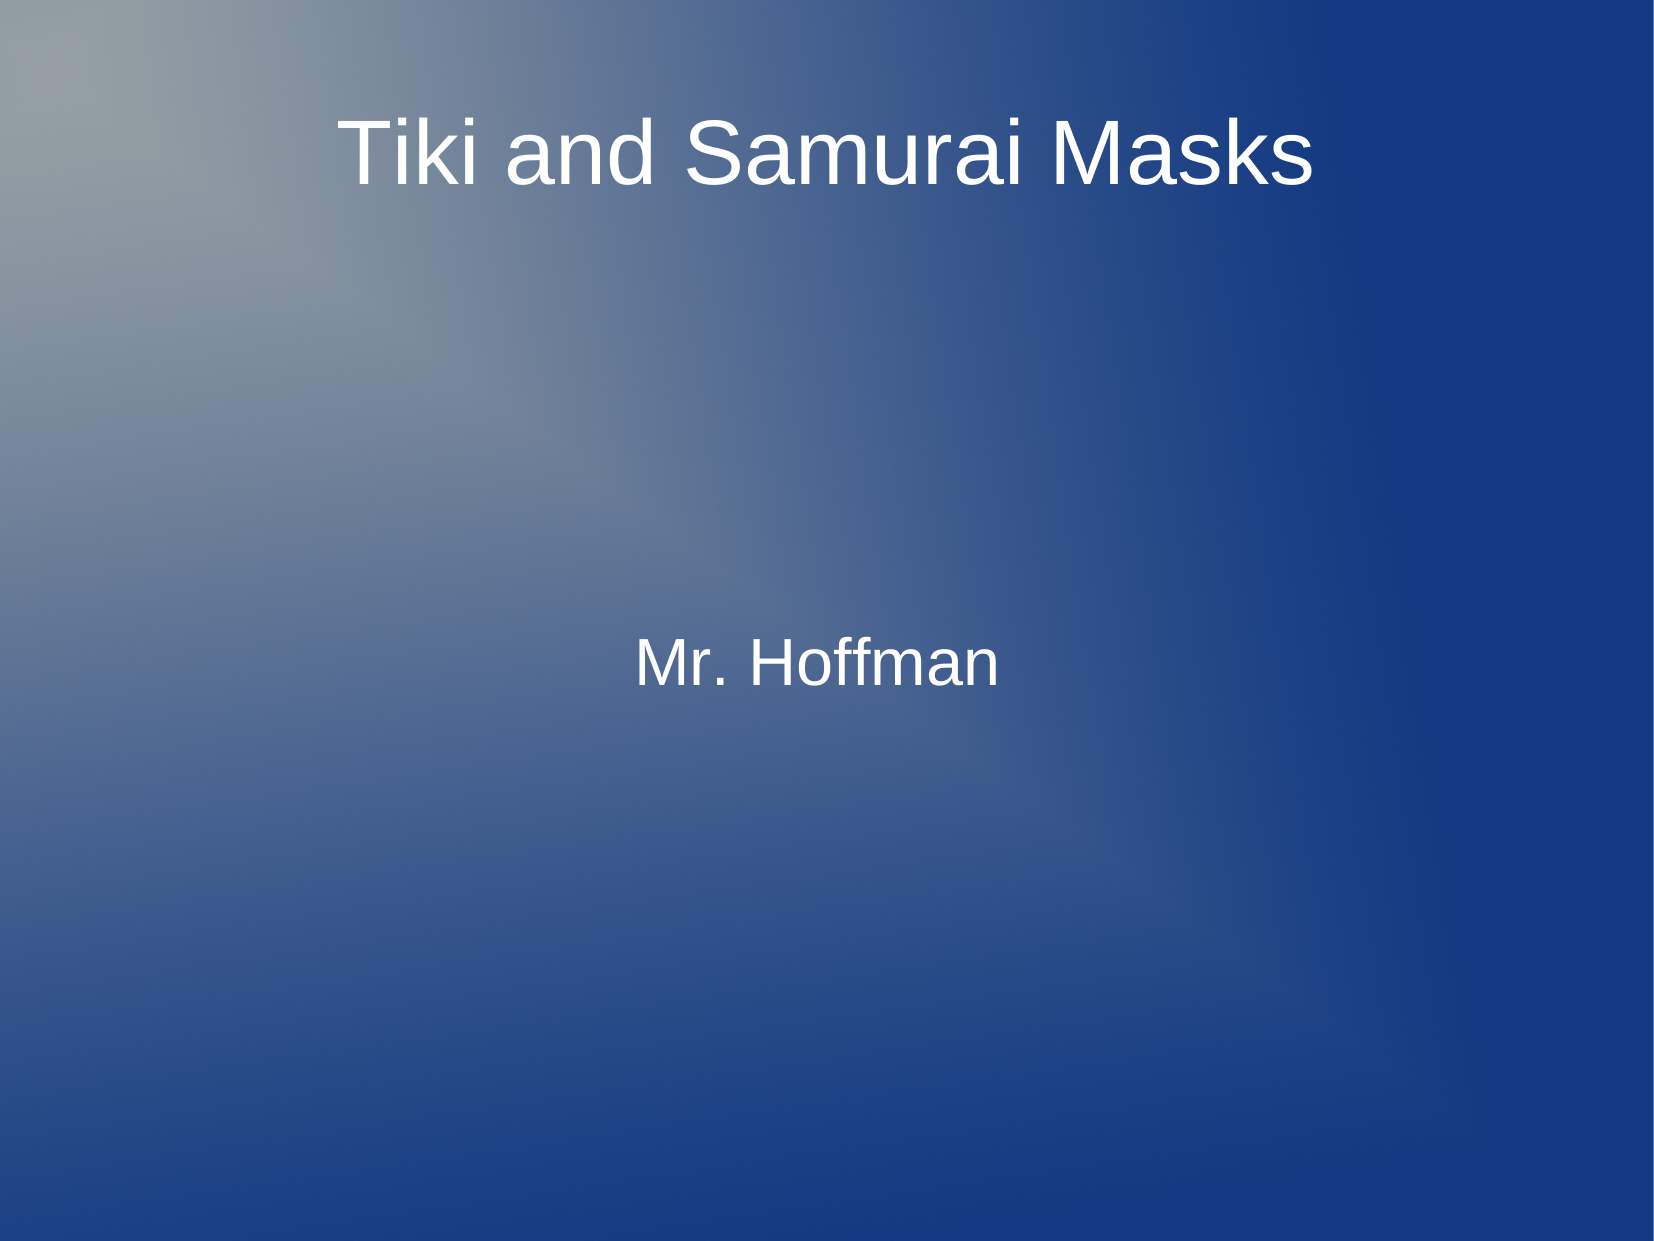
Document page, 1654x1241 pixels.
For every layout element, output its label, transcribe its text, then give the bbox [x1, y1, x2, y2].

picture [0, 0, 1654, 1241]
title Tiki and Samurai Masks [82, 49, 1571, 257]
subtitle Mr. Hoffman [82, 290, 1571, 1109]
